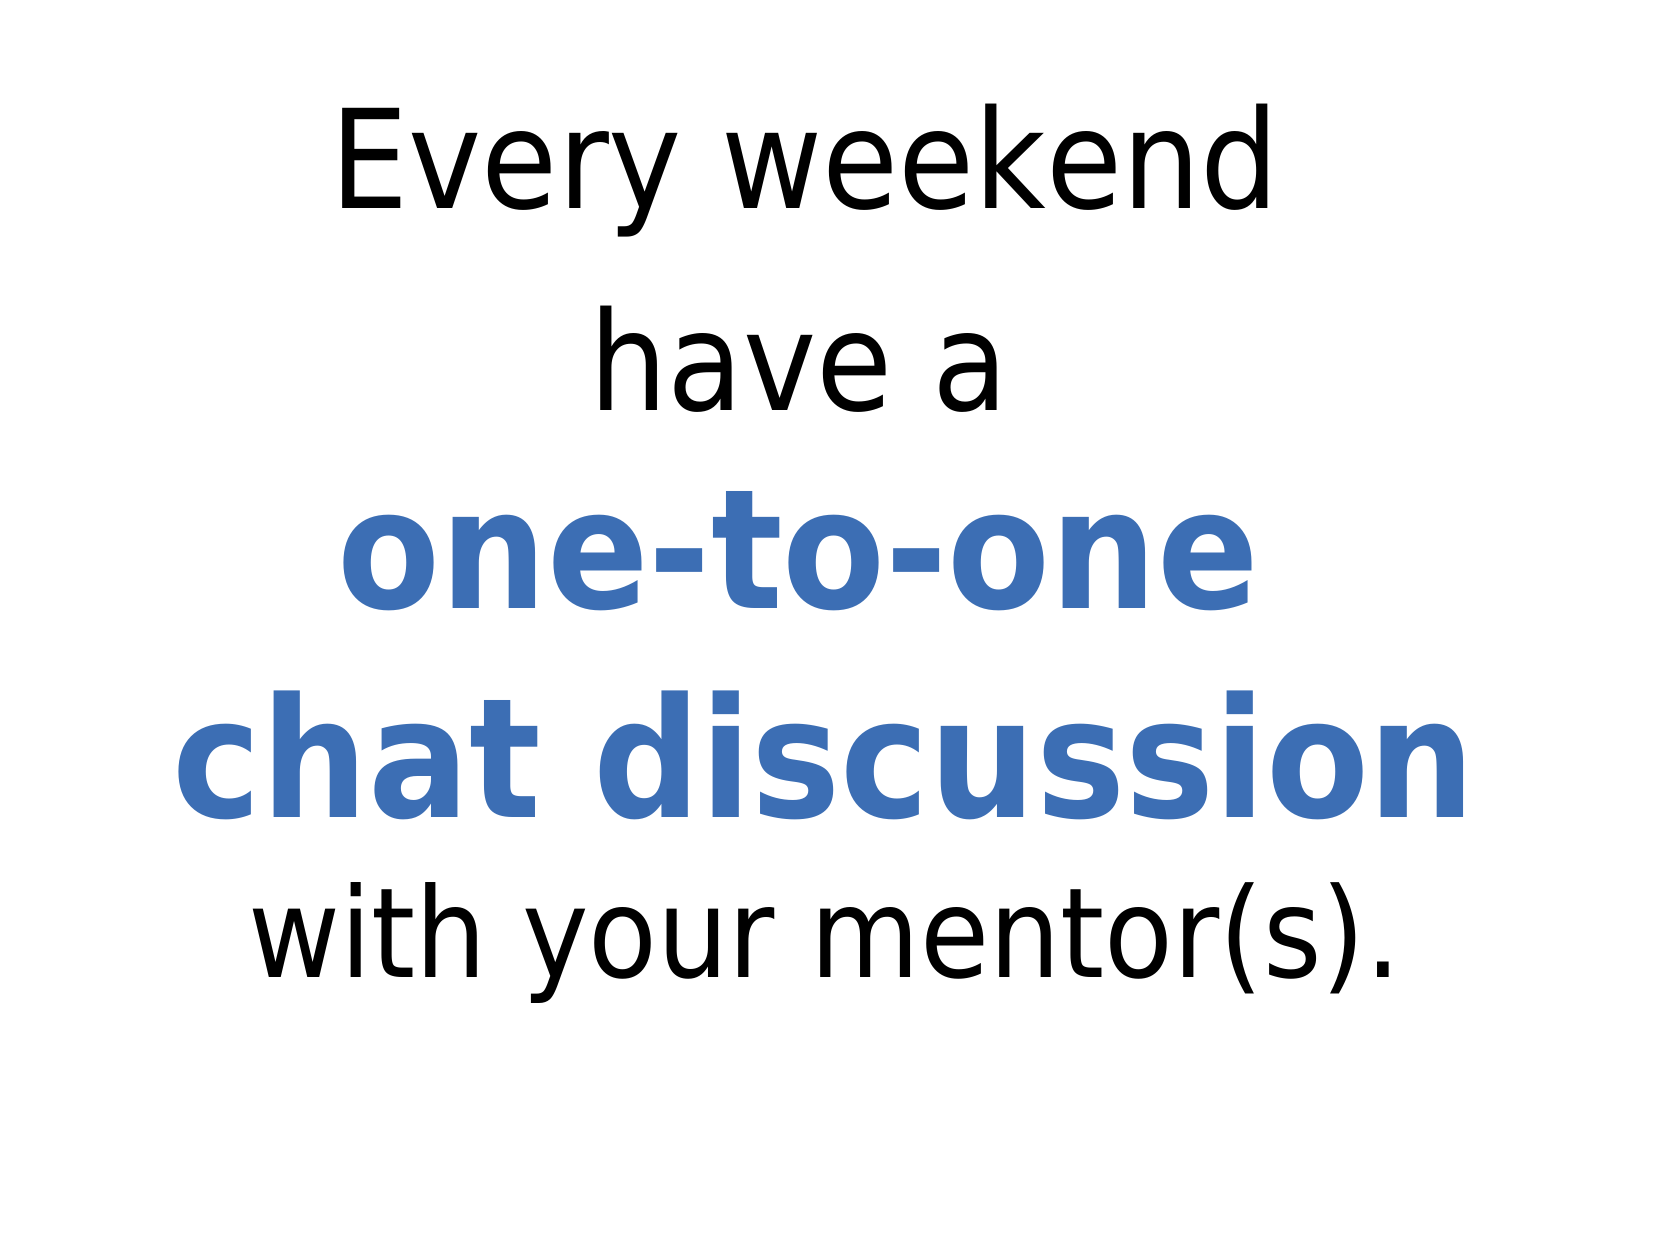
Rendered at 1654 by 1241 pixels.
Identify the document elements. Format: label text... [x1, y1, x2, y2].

text_box Every weekend have a one-to-one chat discussion with your mentor(s). [37, 72, 1613, 1161]
